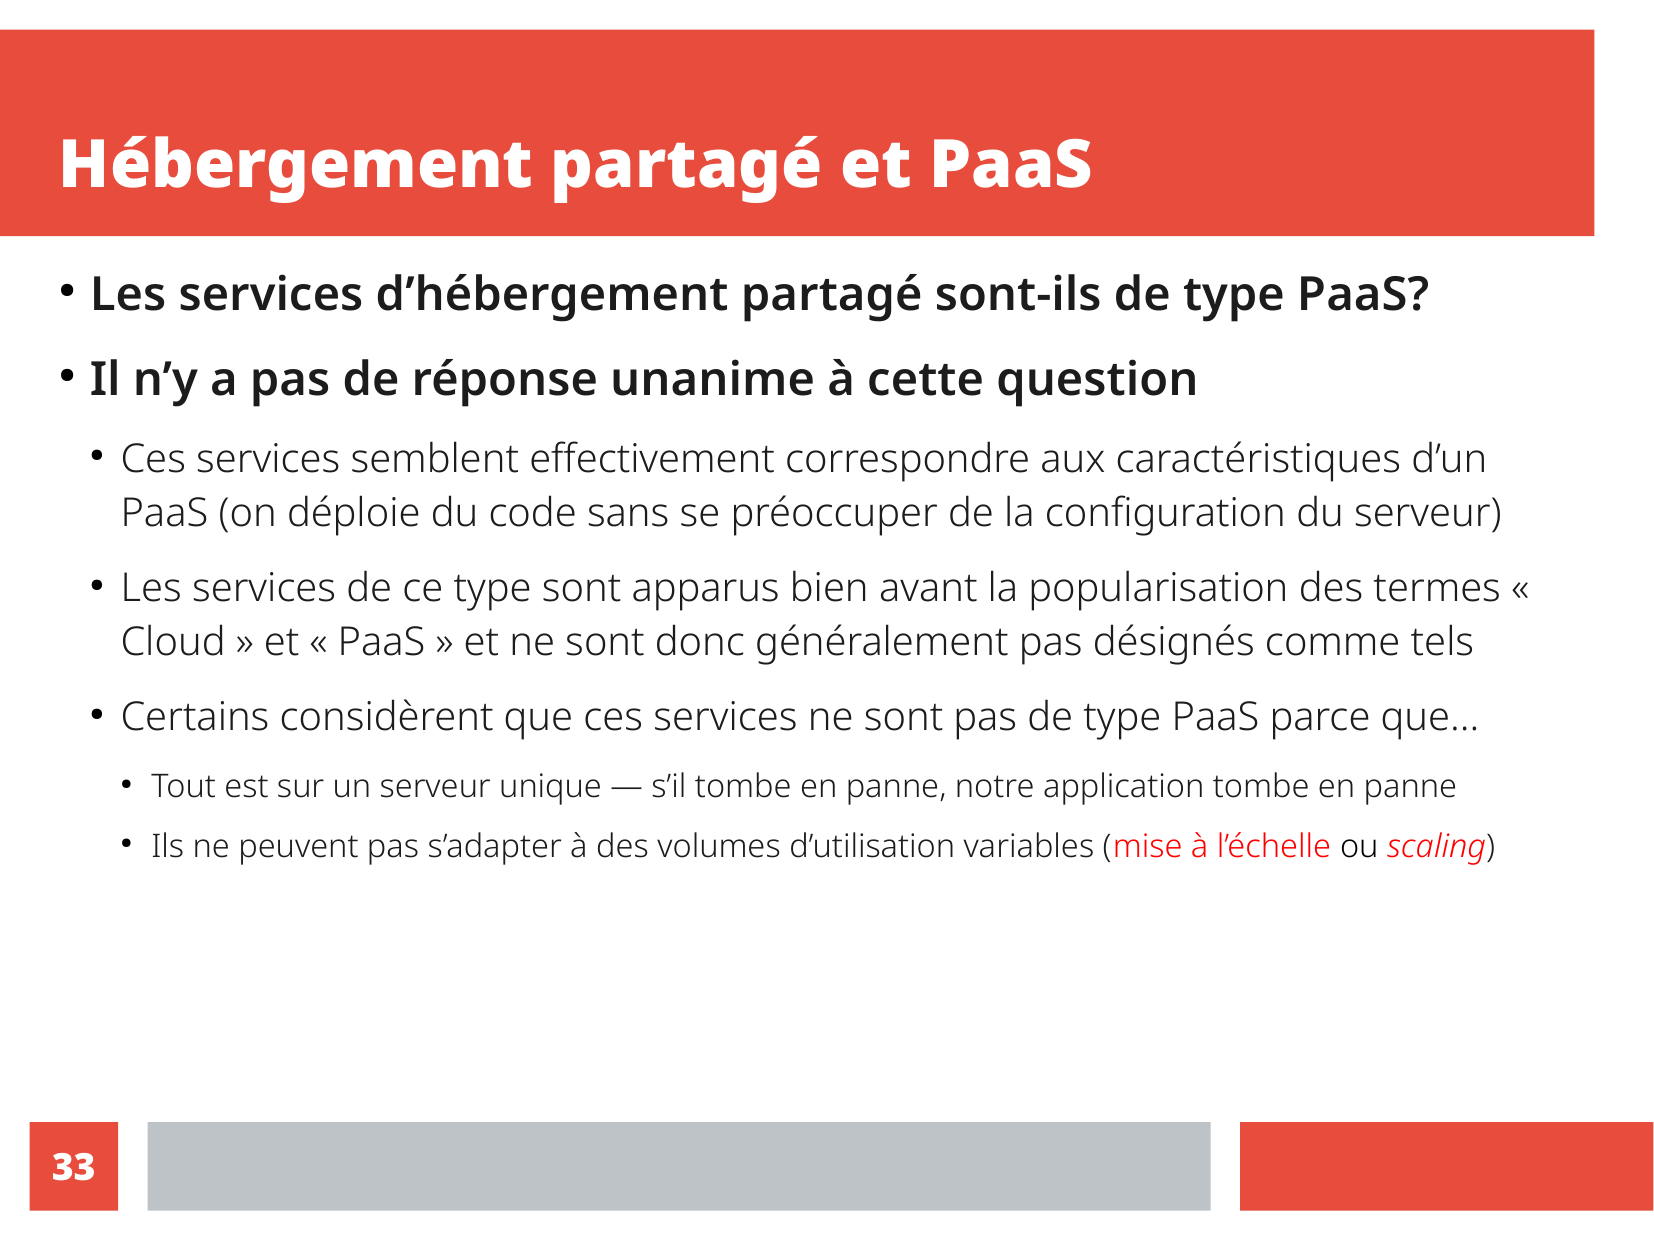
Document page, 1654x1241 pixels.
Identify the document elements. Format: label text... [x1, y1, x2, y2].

list Les services d’hébergement partagé sont-ils de type PaaS? Il n’y a pas de réponse unanime à cette question Ces services semblent effectivement correspondre aux caractéristiques d’un PaaS (on déploie du code sans se préoccuper de la configuration du serveur) Les services de ce type sont apparus bien avant la popularisation des termes « Cloud » et « PaaS » et ne sont donc généralement pas désignés comme tels Certains considèrent que ces services ne sont pas de type PaaS parce que... Tout est sur un serveur unique — s’il tombe en panne, notre application tombe en panne Ils ne peuvent pas s’adapter à des volumes d’utilisation variables (mise à l’échelle ou scaling) [59, 259, 1565, 1081]
title Hébergement partagé et PaaS [59, 59, 1595, 207]
